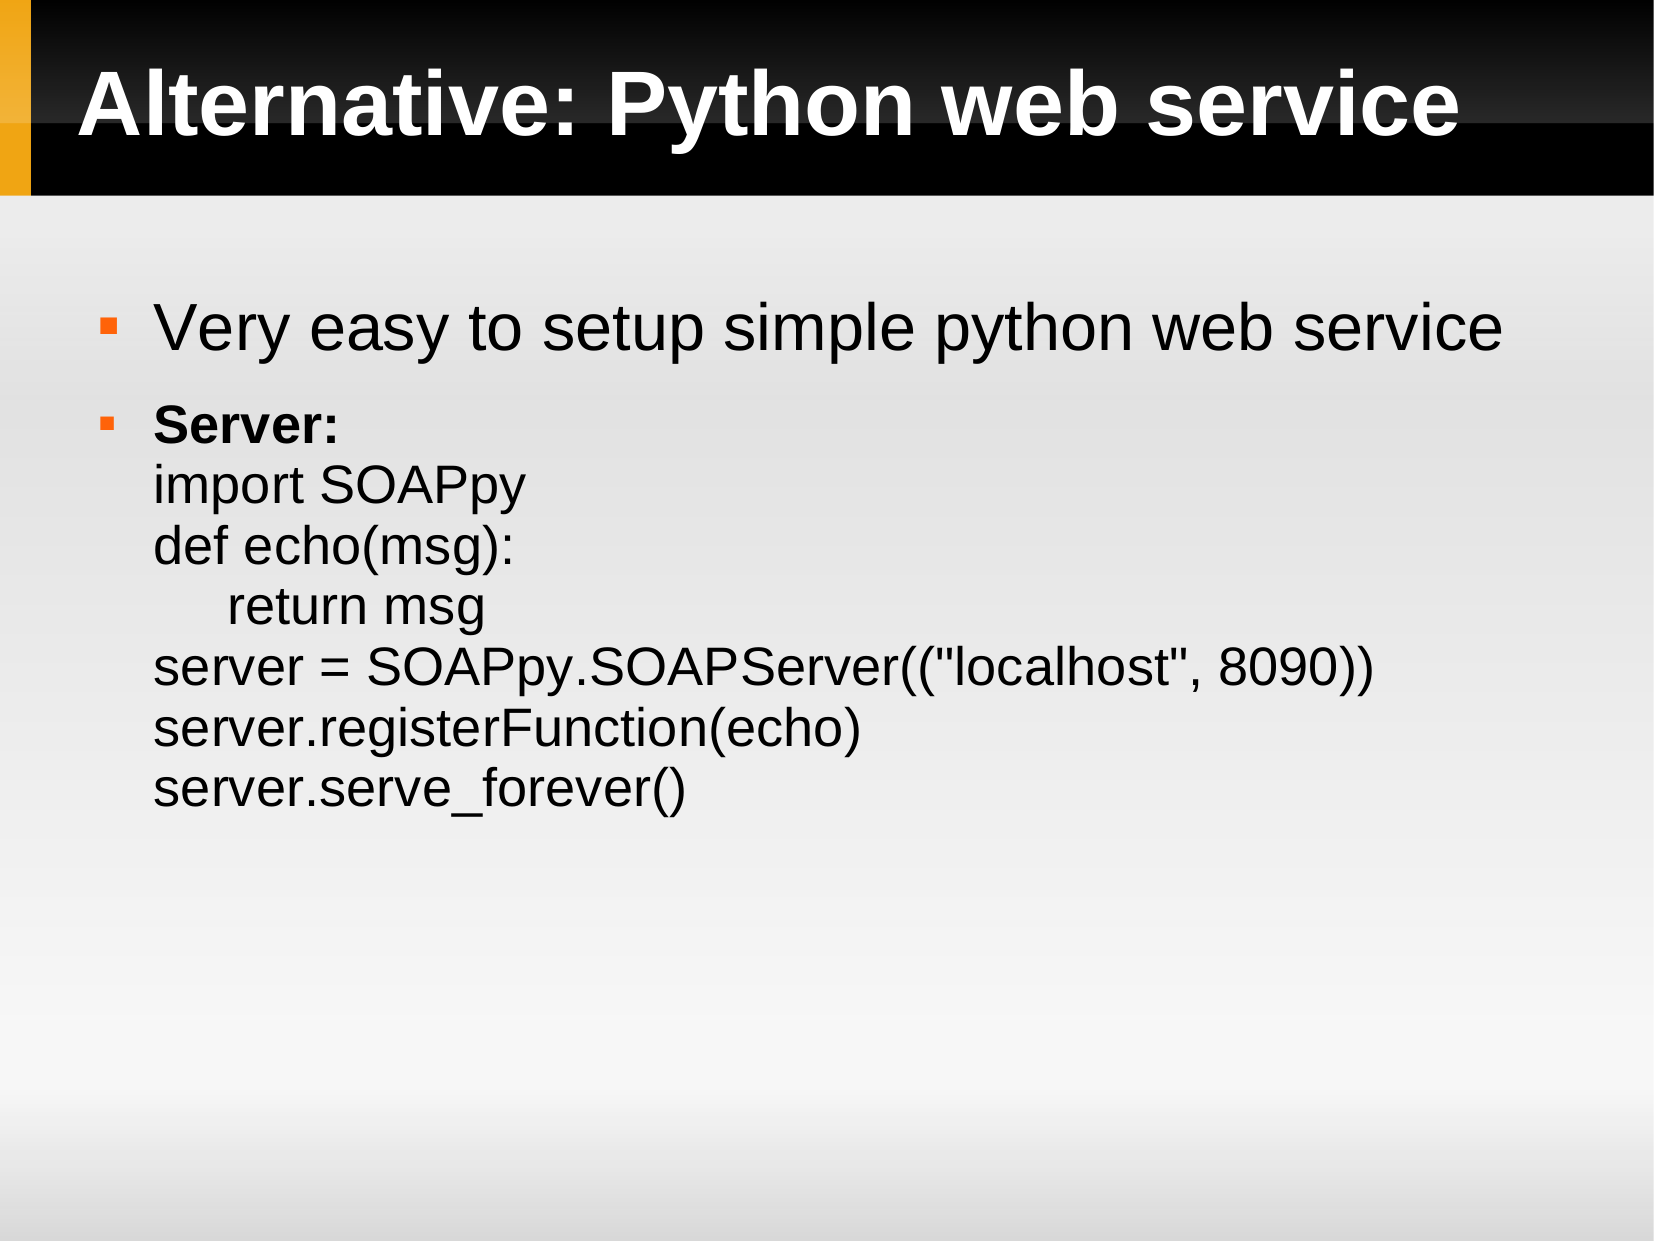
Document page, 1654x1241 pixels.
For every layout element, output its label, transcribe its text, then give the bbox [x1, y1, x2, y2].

picture [0, 0, 1654, 1241]
title Alternative: Python web service [76, 7, 1565, 200]
list Very easy to setup simple python web service Server: import SOAPpy def echo(msg): return msg server = SOAPpy.SOAPServer(("localhost", 8090)) server.registerFunction(echo) server.serve_forever() [82, 290, 1571, 1094]
